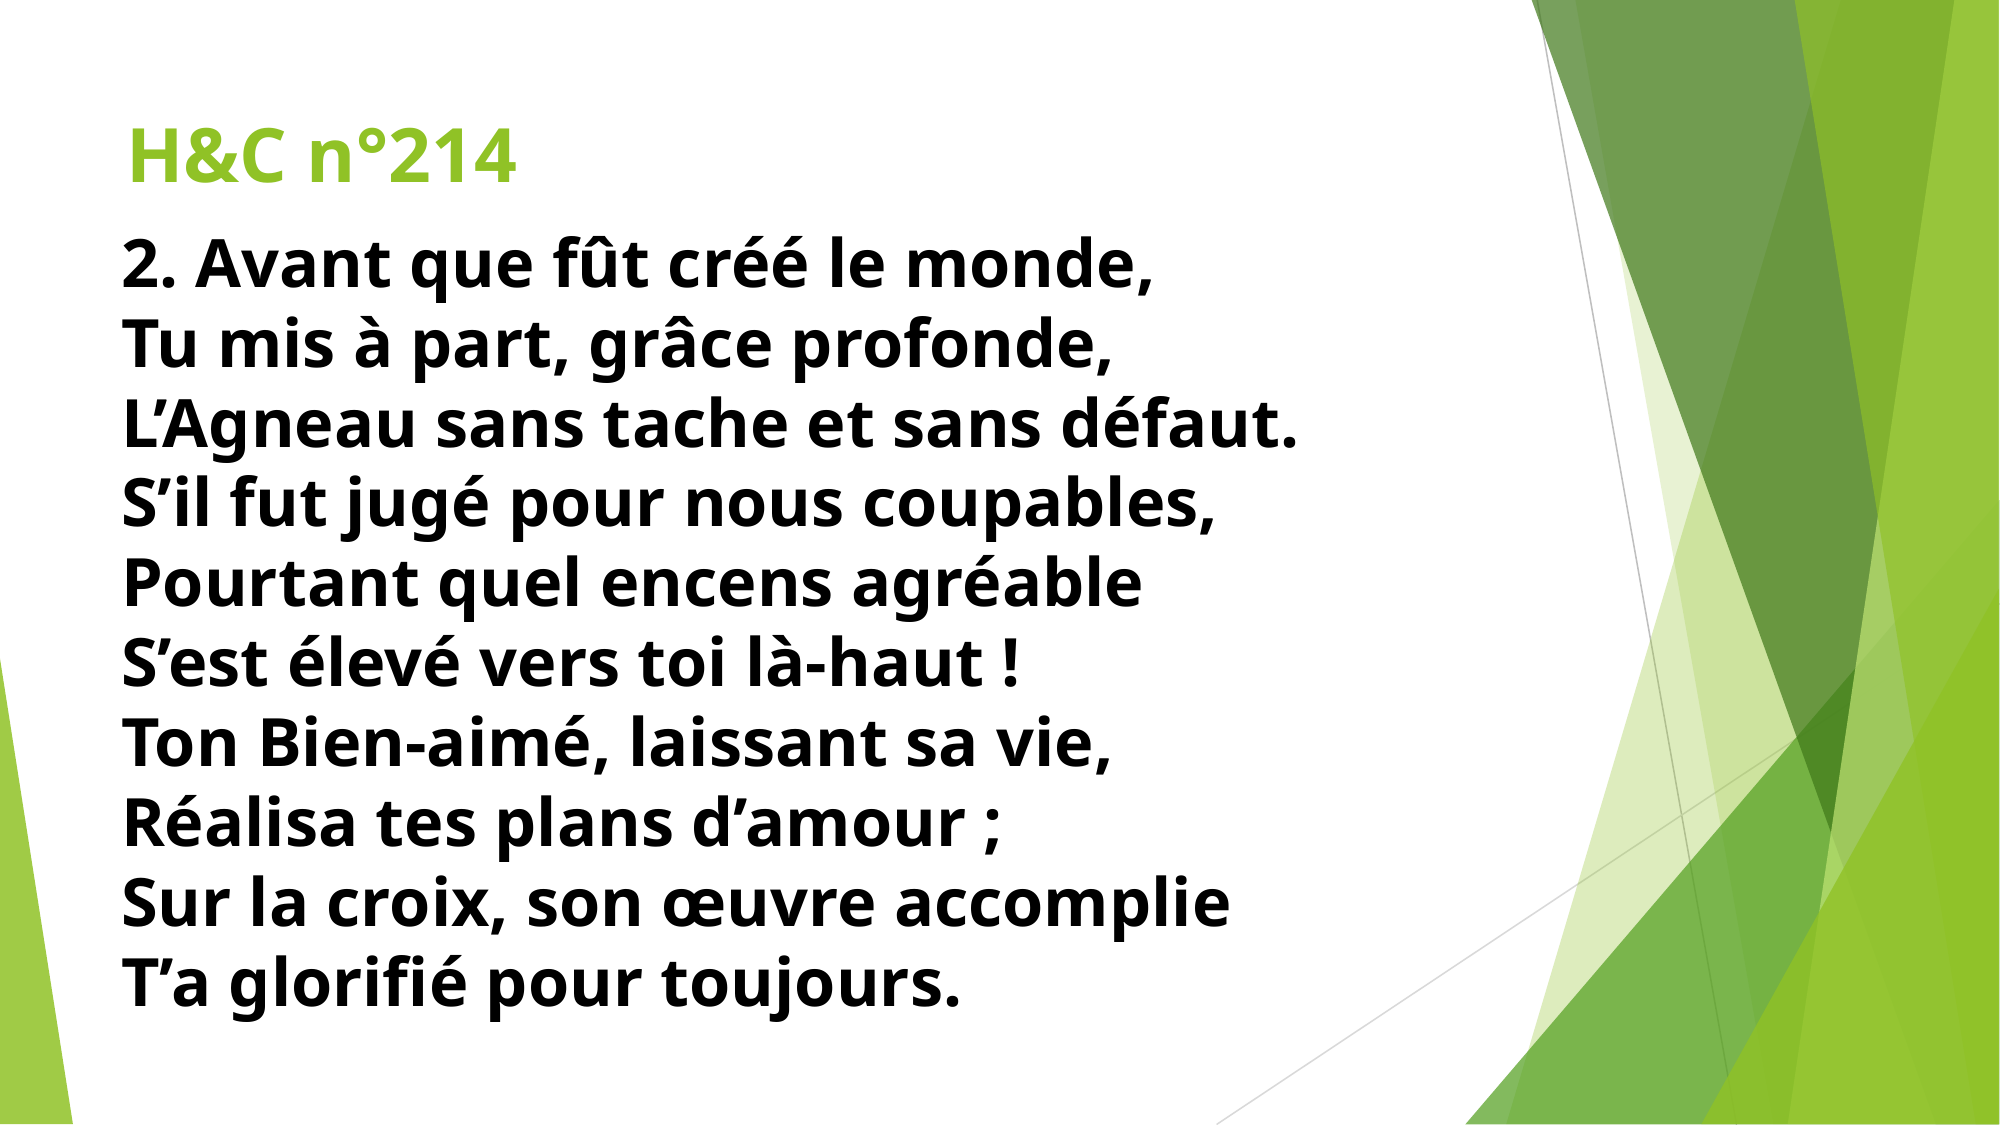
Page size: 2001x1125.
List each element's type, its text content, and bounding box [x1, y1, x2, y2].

text_box H&C n°214 [111, 99, 1522, 213]
text_box 2. Avant que fût créé le monde, Tu mis à part, grâce profonde, L’Agneau sans tache et sans défaut. S’il fut jugé pour nous coupables, Pourtant quel encens agréable S’est élevé vers toi là-haut ! Ton Bien-aimé, laissant sa vie, Réalisa tes plans d’amour ; Sur la croix, son œuvre accomplie T’a glorifié pour toujours. [106, 213, 1973, 1037]
